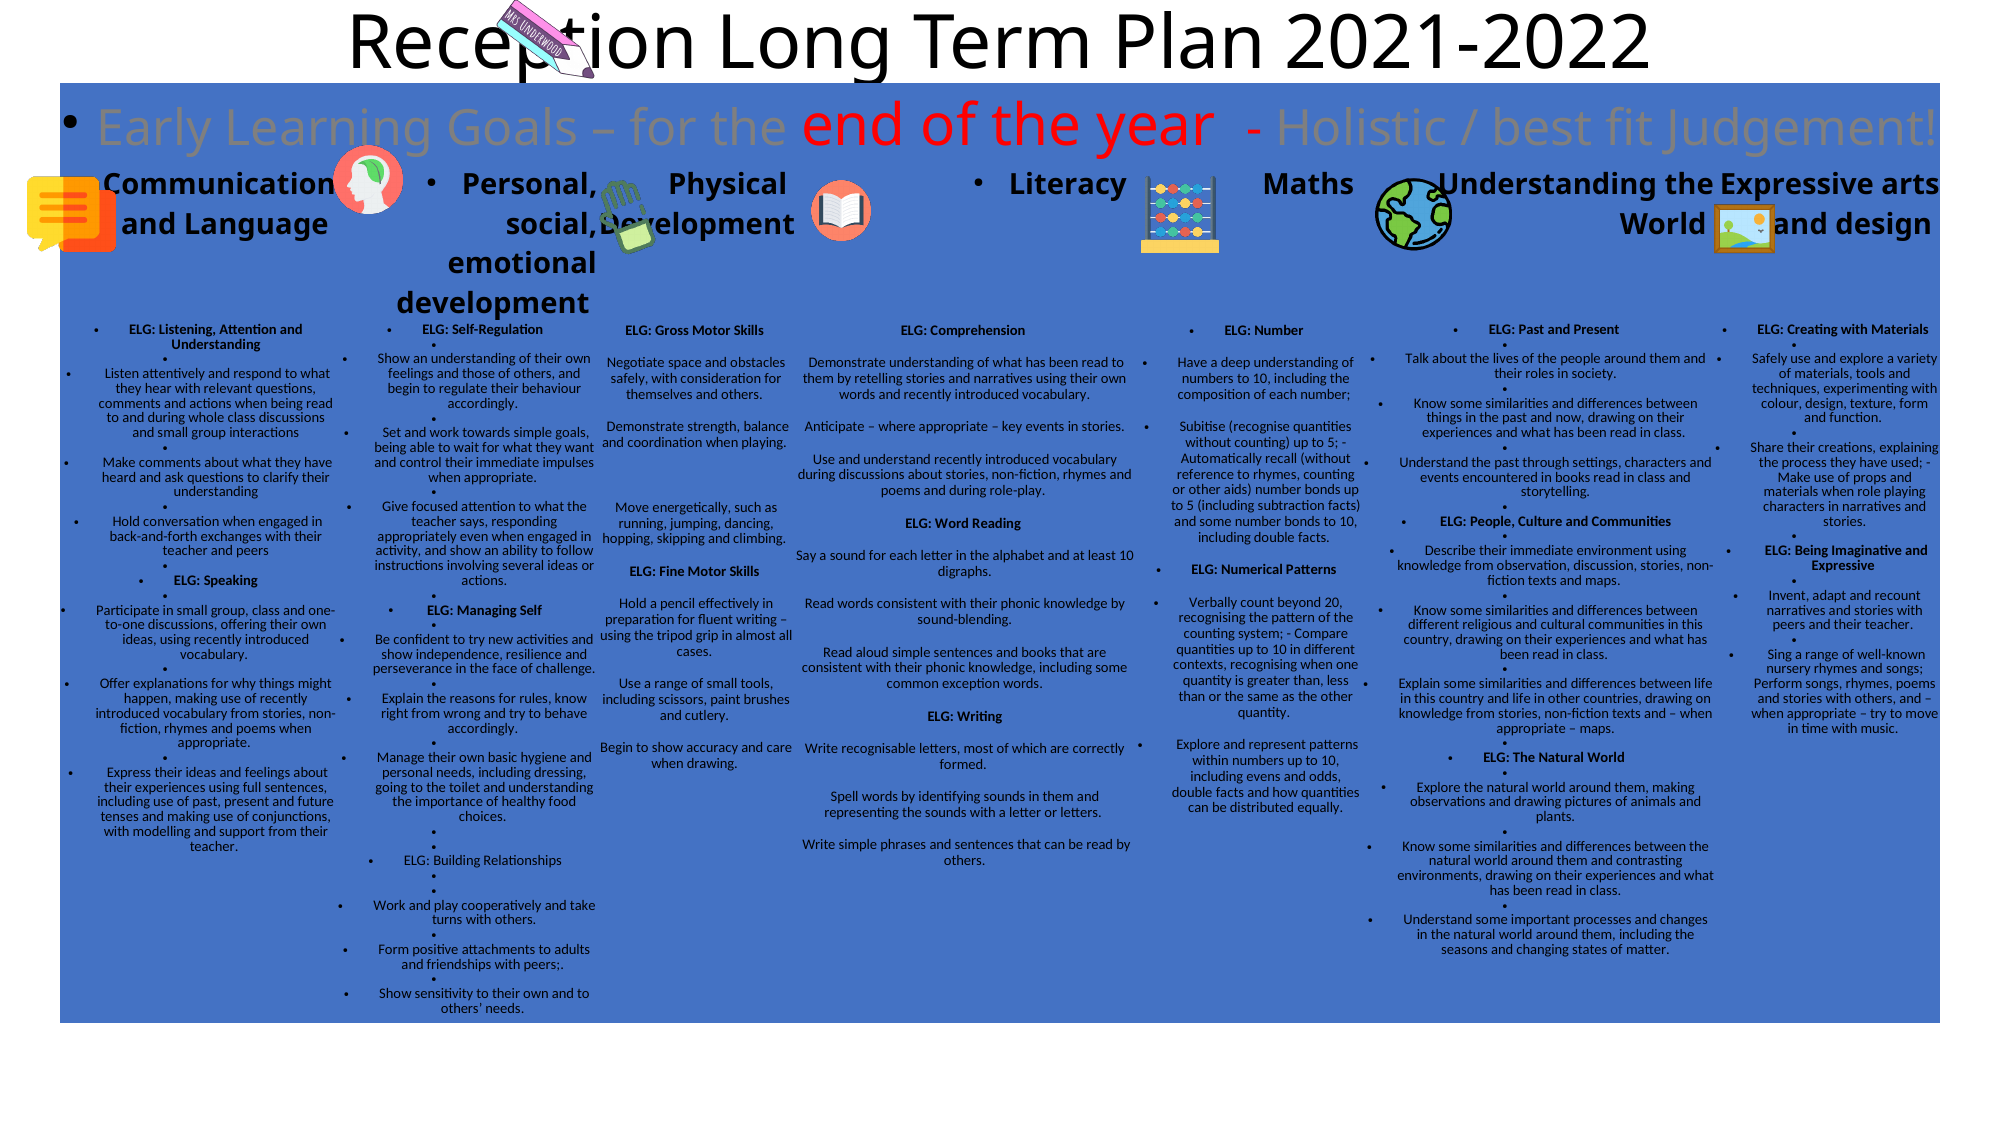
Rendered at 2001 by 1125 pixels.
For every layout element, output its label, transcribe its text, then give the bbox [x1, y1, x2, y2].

table_cell ELG: Creating with Materials Safely use and explore a variety of materials, tools and techniques, experimenting with colour, design, texture, form and function. Share their creations, explaining the process they have used; - Make use of props and materials when role playing characters in narratives and stories. ELG: Being Imaginative and Expressive Invent, adapt and recount narratives and stories with peers and their teacher. Sing a range of well-known nursery rhymes and songs; Perform songs, rhymes, poems and stories with others, and – when appropriate – try to move in time with music. [1714, 323, 1940, 1023]
table_cell ELG: Past and Present Talk about the lives of the people around them and their roles in society. Know some similarities and differences between things in the past and now, drawing on their experiences and what has been read in class. Understand the past through settings, characters and events encountered in books read in class and storytelling. ELG: People, Culture and Communities Describe their immediate environment using knowledge from observation, discussion, stories, non-fiction texts and maps. Know some similarities and differences between different religious and cultural communities in this country, drawing on their experiences and what has been read in class. Explain some similarities and differences between life in this country and life in other countries, drawing on knowledge from stories, non-fiction texts and – when appropriate – maps. ELG: The Natural World Explore the natural world around them, making observations and drawing pictures of animals and plants. Know some similarities and differences between the natural world around them and contrasting environments, drawing on their experiences and what has been read in class. Understand some important processes and changes in the natural world around them, including the seasons and changing states of matter. [1362, 323, 1714, 1023]
table_cell Expressive arts and design [1714, 163, 1940, 323]
picture [1141, 176, 1219, 253]
picture [575, 169, 670, 264]
picture [333, 145, 403, 215]
text_box Reception Long Term Plan 2021-2022 [137, 0, 571, 83]
table_cell Physical Development [597, 163, 795, 323]
picture [495, 0, 604, 91]
table_cell Understanding the World [1362, 163, 1714, 323]
table_cell ELG: Self-Regulation Show an understanding of their own feelings and those of others, and begin to regulate their behaviour accordingly. Set and work towards simple goals, being able to wait for what they want and control their immediate impulses when appropriate. Give focused attention to what the teacher says, responding appropriately even when engaged in activity, and show an ability to follow instructions involving several ideas or actions. ELG: Managing Self Be confident to try new activities and show independence, resilience and perseverance in the face of challenge. Explain the reasons for rules, know right from wrong and try to behave accordingly. Manage their own basic hygiene and personal needs, including dressing, going to the toilet and understanding the importance of healthy food choices. ELG: Building Relationships Work and play cooperatively and take turns with others. Form positive attachments to adults and friendships with peers;. Show sensitivity to their own and to others’ needs. [336, 323, 597, 1023]
table_cell Literacy [795, 163, 1135, 323]
table_cell ELG: Gross Motor Skills Negotiate space and obstacles safely, with consideration for themselves and others. Demonstrate strength, balance and coordination when playing. Move energetically, such as running, jumping, dancing, hopping, skipping and climbing. ELG: Fine Motor Skills Hold a pencil effectively in preparation for fluent writing – using the tripod grip in almost all cases. Use a range of small tools, including scissors, paint brushes and cutlery. Begin to show accuracy and care when drawing. [597, 323, 795, 1023]
picture [811, 181, 871, 241]
picture [27, 169, 116, 259]
table_cell ELG: Number Have a deep understanding of numbers to 10, including the composition of each number; Subitise (recognise quantities without counting) up to 5; - Automatically recall (without reference to rhymes, counting or other aids) number bonds up to 5 (including subtraction facts) and some number bonds to 10, including double facts. ELG: Numerical Patterns Verbally count beyond 20, recognising the pattern of the counting system; - Compare quantities up to 10 in different contexts, recognising when one quantity is greater than, less than or the same as the other quantity. Explore and represent patterns within numbers up to 10, including evens and odds, double facts and how quantities can be distributed equally. [1135, 323, 1362, 1023]
table_cell Maths [1135, 163, 1362, 323]
table_cell Personal, social, emotional development [336, 163, 597, 323]
table_cell Communication and Language [60, 163, 336, 323]
picture [1375, 175, 1452, 253]
table_cell ELG: Listening, Attention and Understanding Listen attentively and respond to what they hear with relevant questions, comments and actions when being read to and during whole class discussions and small group interactions Make comments about what they have heard and ask questions to clarify their understanding Hold conversation when engaged in back-and-forth exchanges with their teacher and peers ELG: Speaking Participate in small group, class and one-to-one discussions, offering their own ideas, using recently introduced vocabulary. Offer explanations for why things might happen, making use of recently introduced vocabulary from stories, non-fiction, rhymes and poems when appropriate. Express their ideas and feelings about their experiences using full sentences, including use of past, present and future tenses and making use of conjunctions, with modelling and support from their teacher. [60, 323, 336, 1023]
text_box Reception Long Term Plan 2021-2022 [520, 0, 1863, 83]
picture [1714, 198, 1775, 259]
table_header Early Learning Goals – for the end of the year - Holistic / best fit Judgement! [60, 83, 1940, 163]
table_cell ELG: Comprehension Demonstrate understanding of what has been read to them by retelling stories and narratives using their own words and recently introduced vocabulary. Anticipate – where appropriate – key events in stories. Use and understand recently introduced vocabulary during discussions about stories, non-fiction, rhymes and poems and during role-play. ELG: Word Reading Say a sound for each letter in the alphabet and at least 10 digraphs. Read words consistent with their phonic knowledge by sound-blending. Read aloud simple sentences and books that are consistent with their phonic knowledge, including some common exception words. ELG: Writing Write recognisable letters, most of which are correctly formed. Spell words by identifying sounds in them and representing the sounds with a letter or letters. Write simple phrases and sentences that can be read by others. [795, 323, 1135, 1023]
